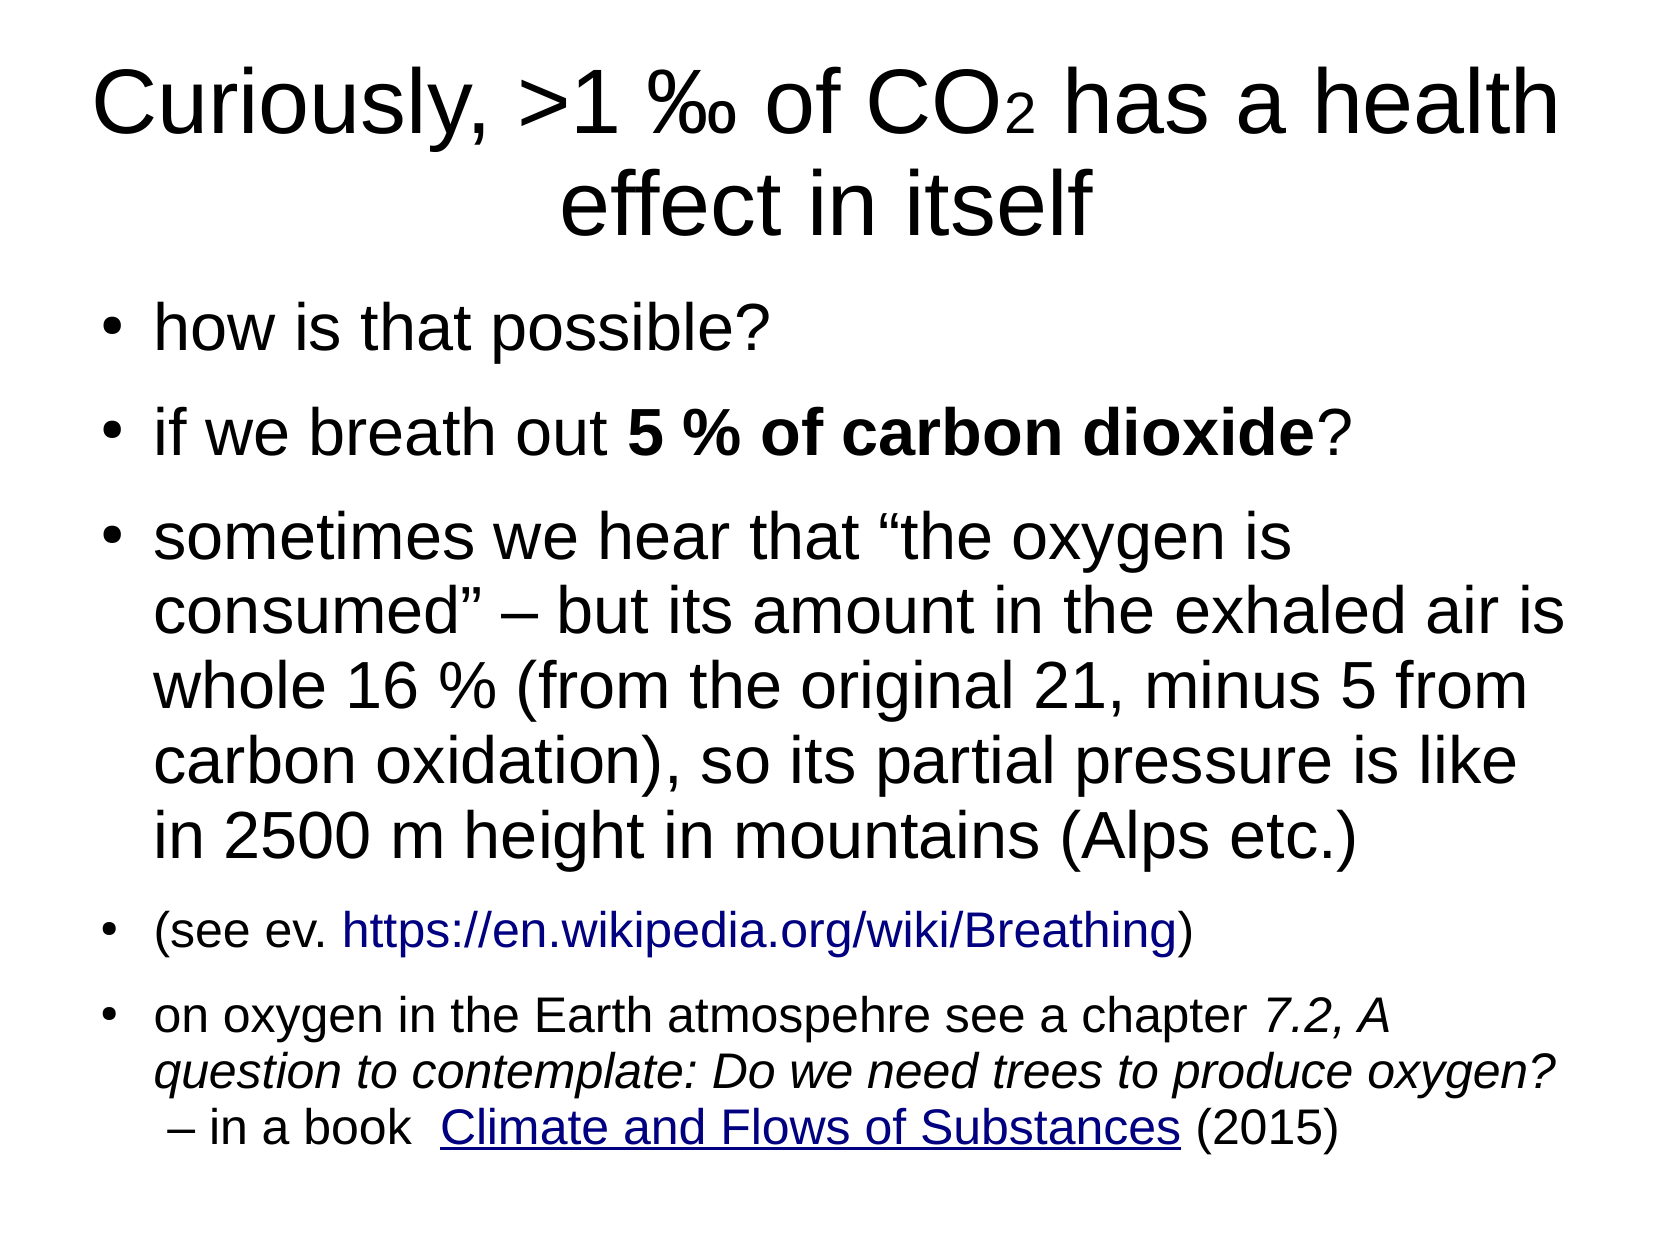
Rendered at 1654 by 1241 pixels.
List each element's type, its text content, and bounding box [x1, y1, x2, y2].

list how is that possible? if we breath out 5 % of carbon dioxide? sometimes we hear that “the oxygen is consumed” – but its amount in the exhaled air is whole 16 % (from the original 21, minus 5 from carbon oxidation), so its partial pressure is like in 2500 m height in mountains (Alps etc.) (see ev. https://en.wikipedia.org/wiki/Breathing) on oxygen in the Earth atmospehre see a chapter 7.2, A question to contemplate: Do we need trees to produce oxygen? – in a book Climate and Flows of Substances (2015) [82, 290, 1571, 1238]
title Curiously, >1 ‰ of CO2 has a health effect in itself [82, 49, 1571, 257]
